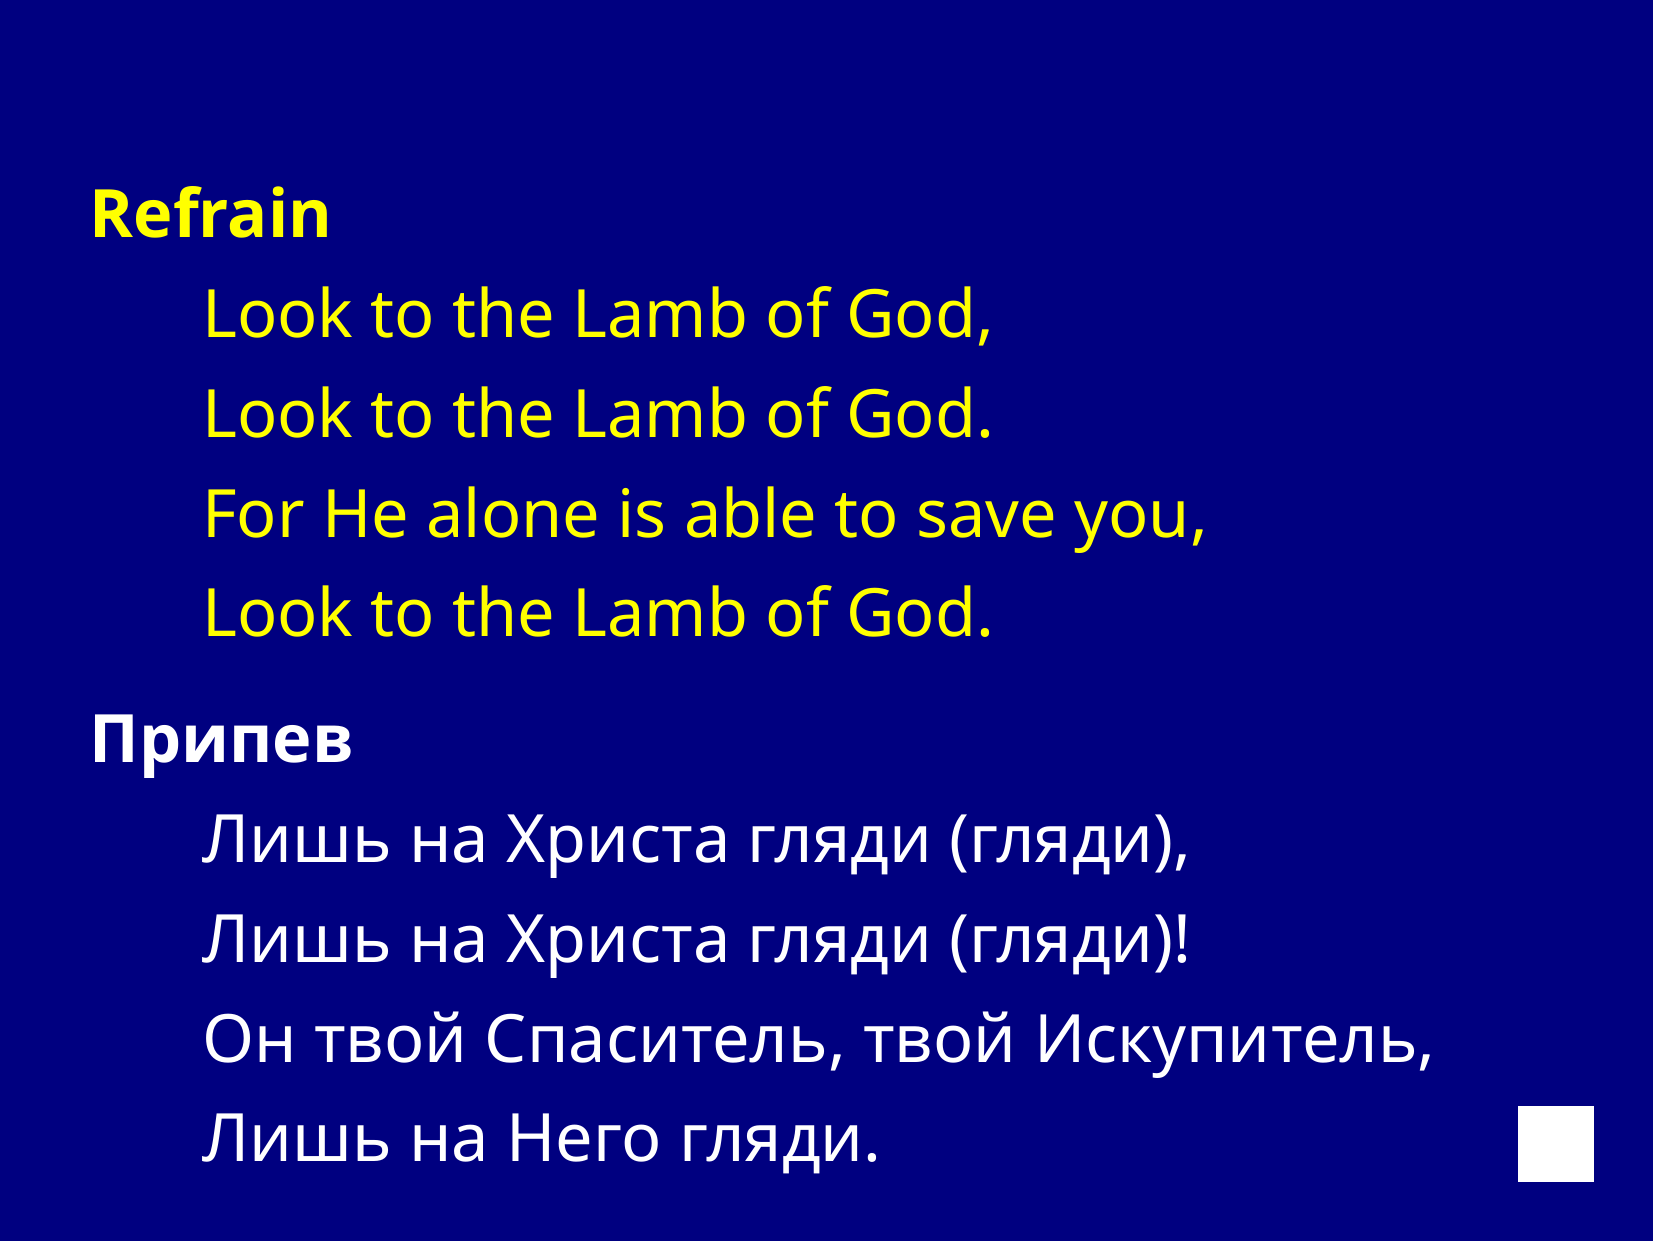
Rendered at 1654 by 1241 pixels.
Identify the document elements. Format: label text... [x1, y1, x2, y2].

text_box Refrain Look to the Lamb of God, Look to the Lamb of God. For He alone is able to save you, Look to the Lamb of God. [75, 150, 1576, 638]
text_box [1518, 1163, 1594, 1182]
text_box Припев Лишь на Христа гляди (гляди), Лишь на Христа гляди (гляди)! Он твой Спаситель, твой Искупитель, Лишь на Него гляди. [75, 675, 1653, 1163]
